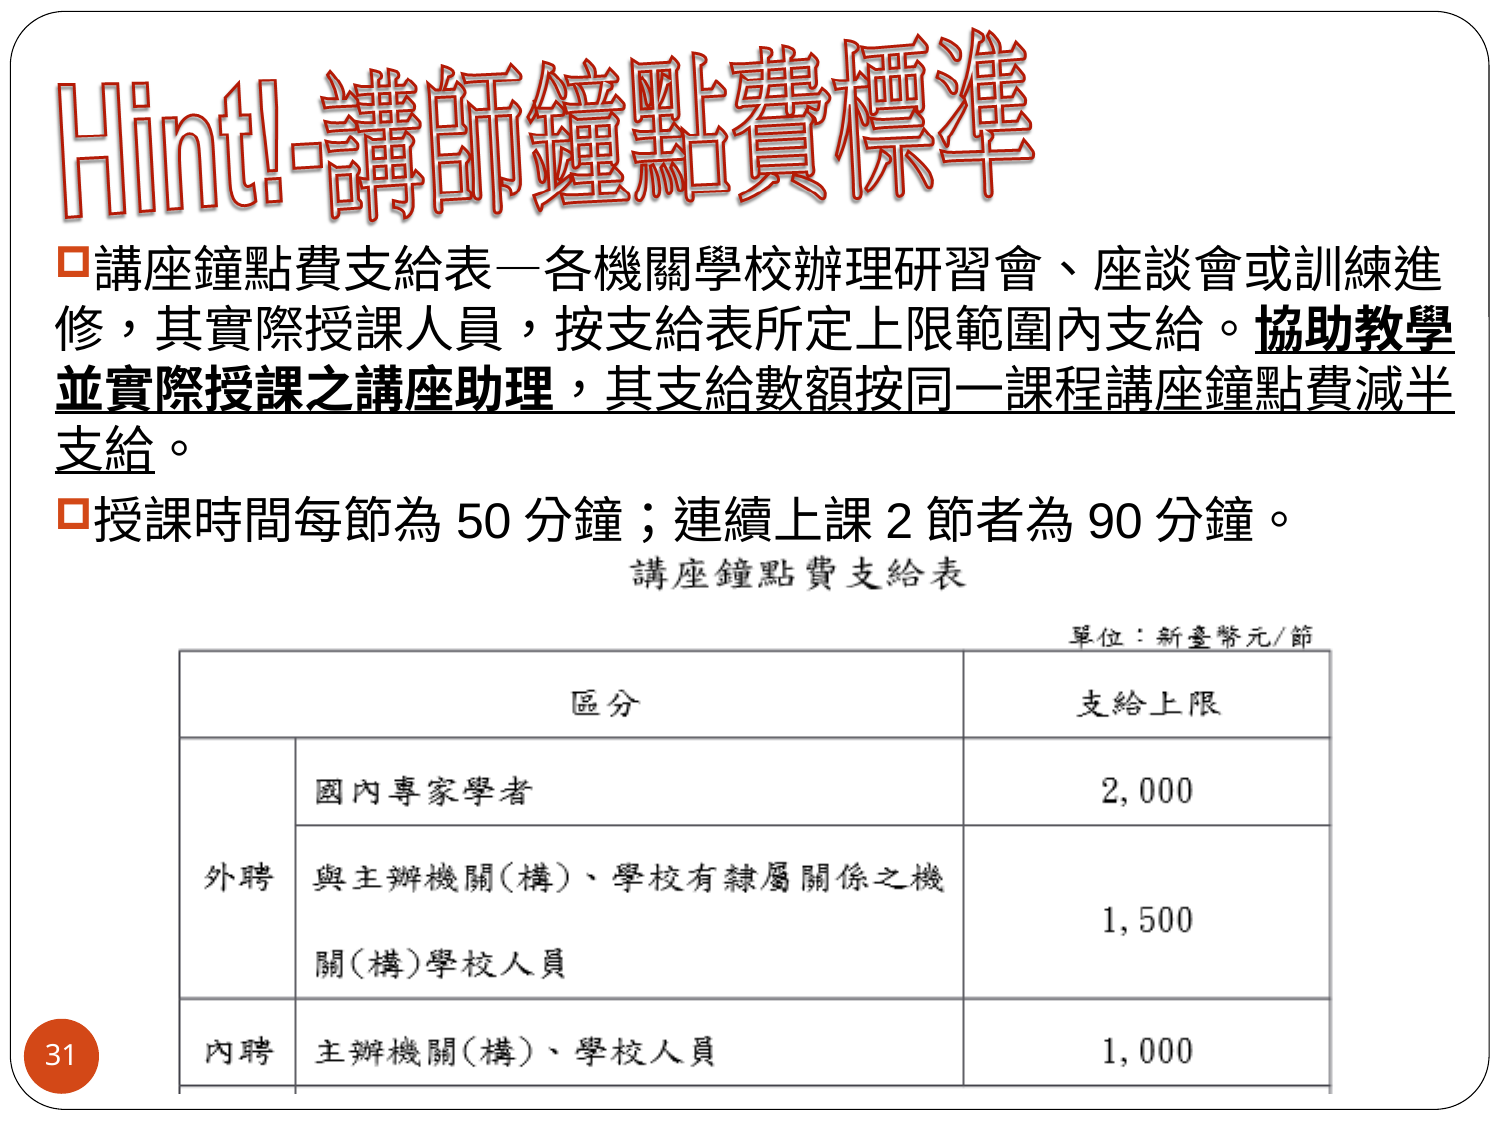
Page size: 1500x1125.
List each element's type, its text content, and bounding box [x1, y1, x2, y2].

text_box [23, 1022, 80, 1094]
text_box 講座鐘點費支給表—各機關學校辦理研習會、座談會或訓練進修，其實際授課人員，按支給表所定上限範圍內支給。協助教學並實際授課之講座助理，其支給數額按同一課程講座鐘點費減半支給。 授課時間每節為50分鐘；連續上課2節者為90分鐘。 [46, 43, 1464, 1089]
picture [51, 23, 1038, 248]
picture [129, 544, 1371, 1094]
